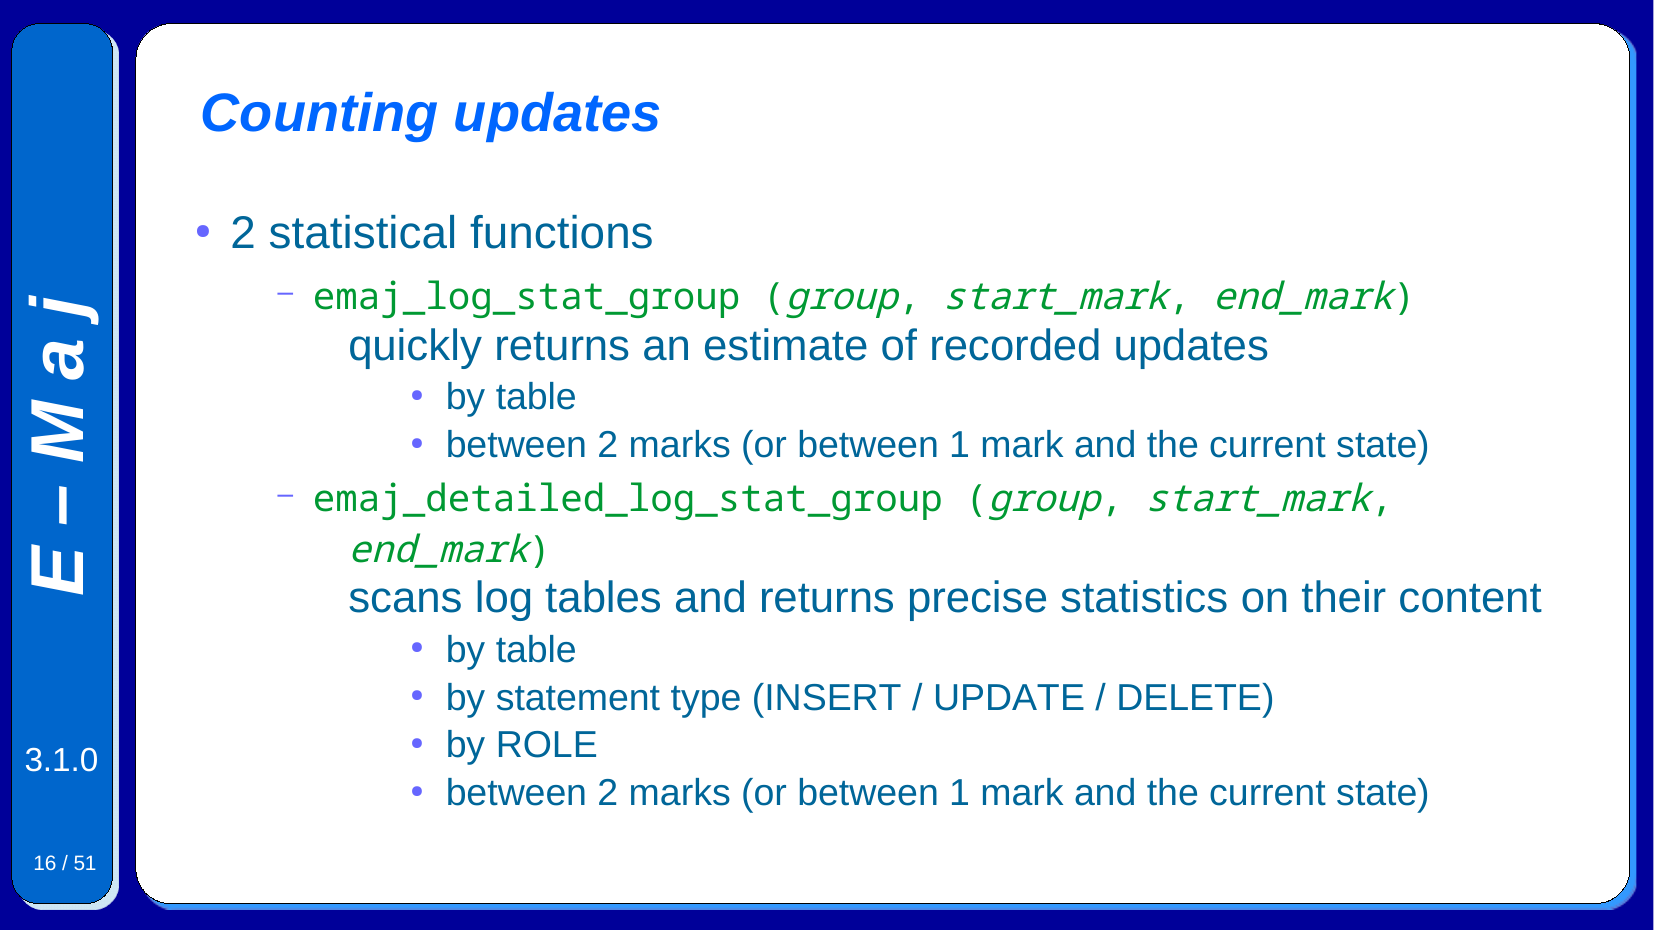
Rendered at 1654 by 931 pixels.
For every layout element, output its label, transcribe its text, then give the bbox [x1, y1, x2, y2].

list 2 statistical functions emaj_log_stat_group (group, start_mark, end_mark) quickly returns an estimate of recorded updates by table between 2 marks (or between 1 mark and the current state) emaj_detailed_log_stat_group (group, start_mark, end_mark) scans log tables and returns precise statistics on their content by table by statement type (INSERT / UPDATE / DELETE) by ROLE between 2 marks (or between 1 mark and the current state) [177, 206, 1587, 889]
title Counting updates [200, 34, 1575, 191]
